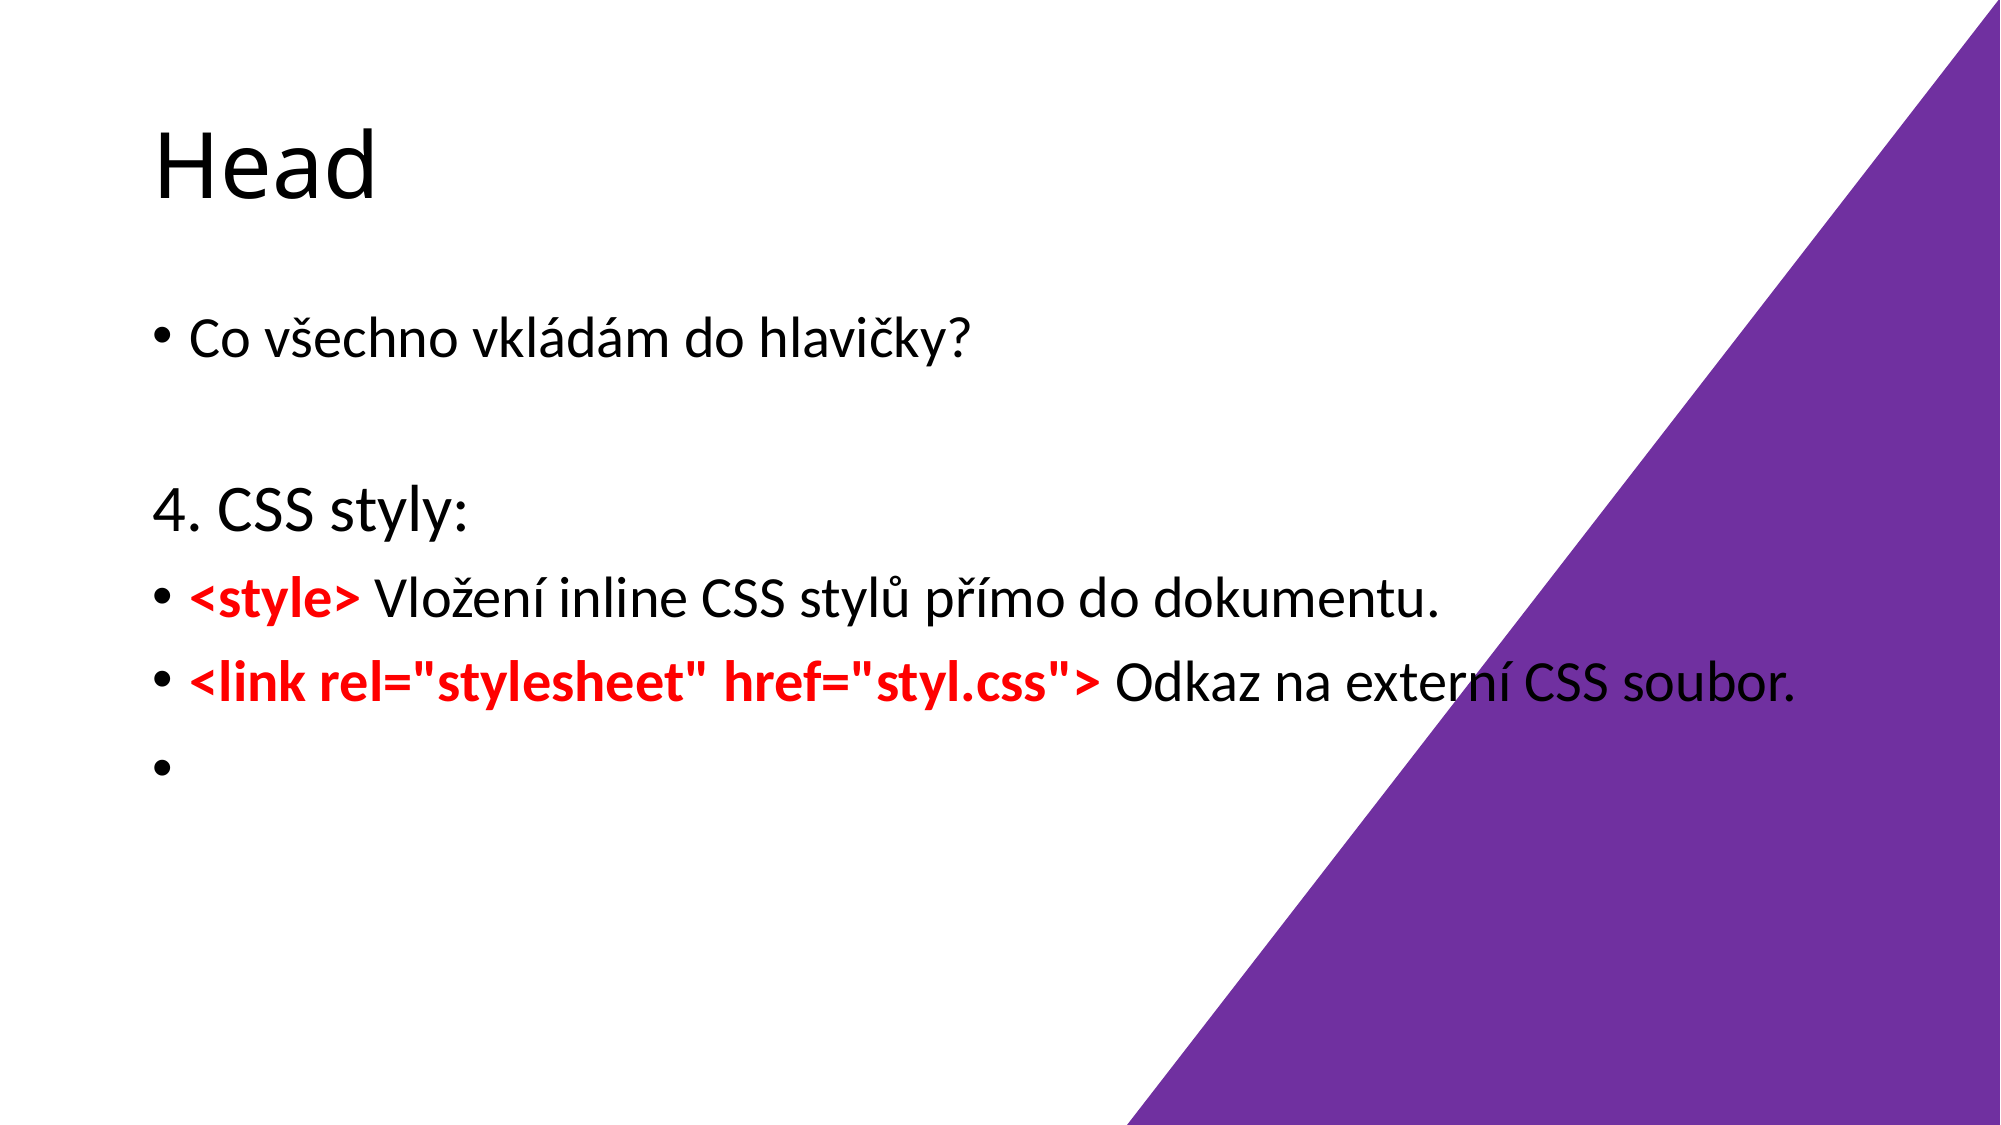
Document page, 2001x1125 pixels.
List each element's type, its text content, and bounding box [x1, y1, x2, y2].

list Co všechno vkládám do hlavičky? 4. CSS styly: <style> Vložení inline CSS stylů přímo do dokumentu. <link rel="stylesheet" href="styl.css"> Odkaz na externí CSS soubor. [137, 299, 1863, 1014]
text_box [1128, 0, 2000, 1125]
title Head [137, 59, 1863, 278]
